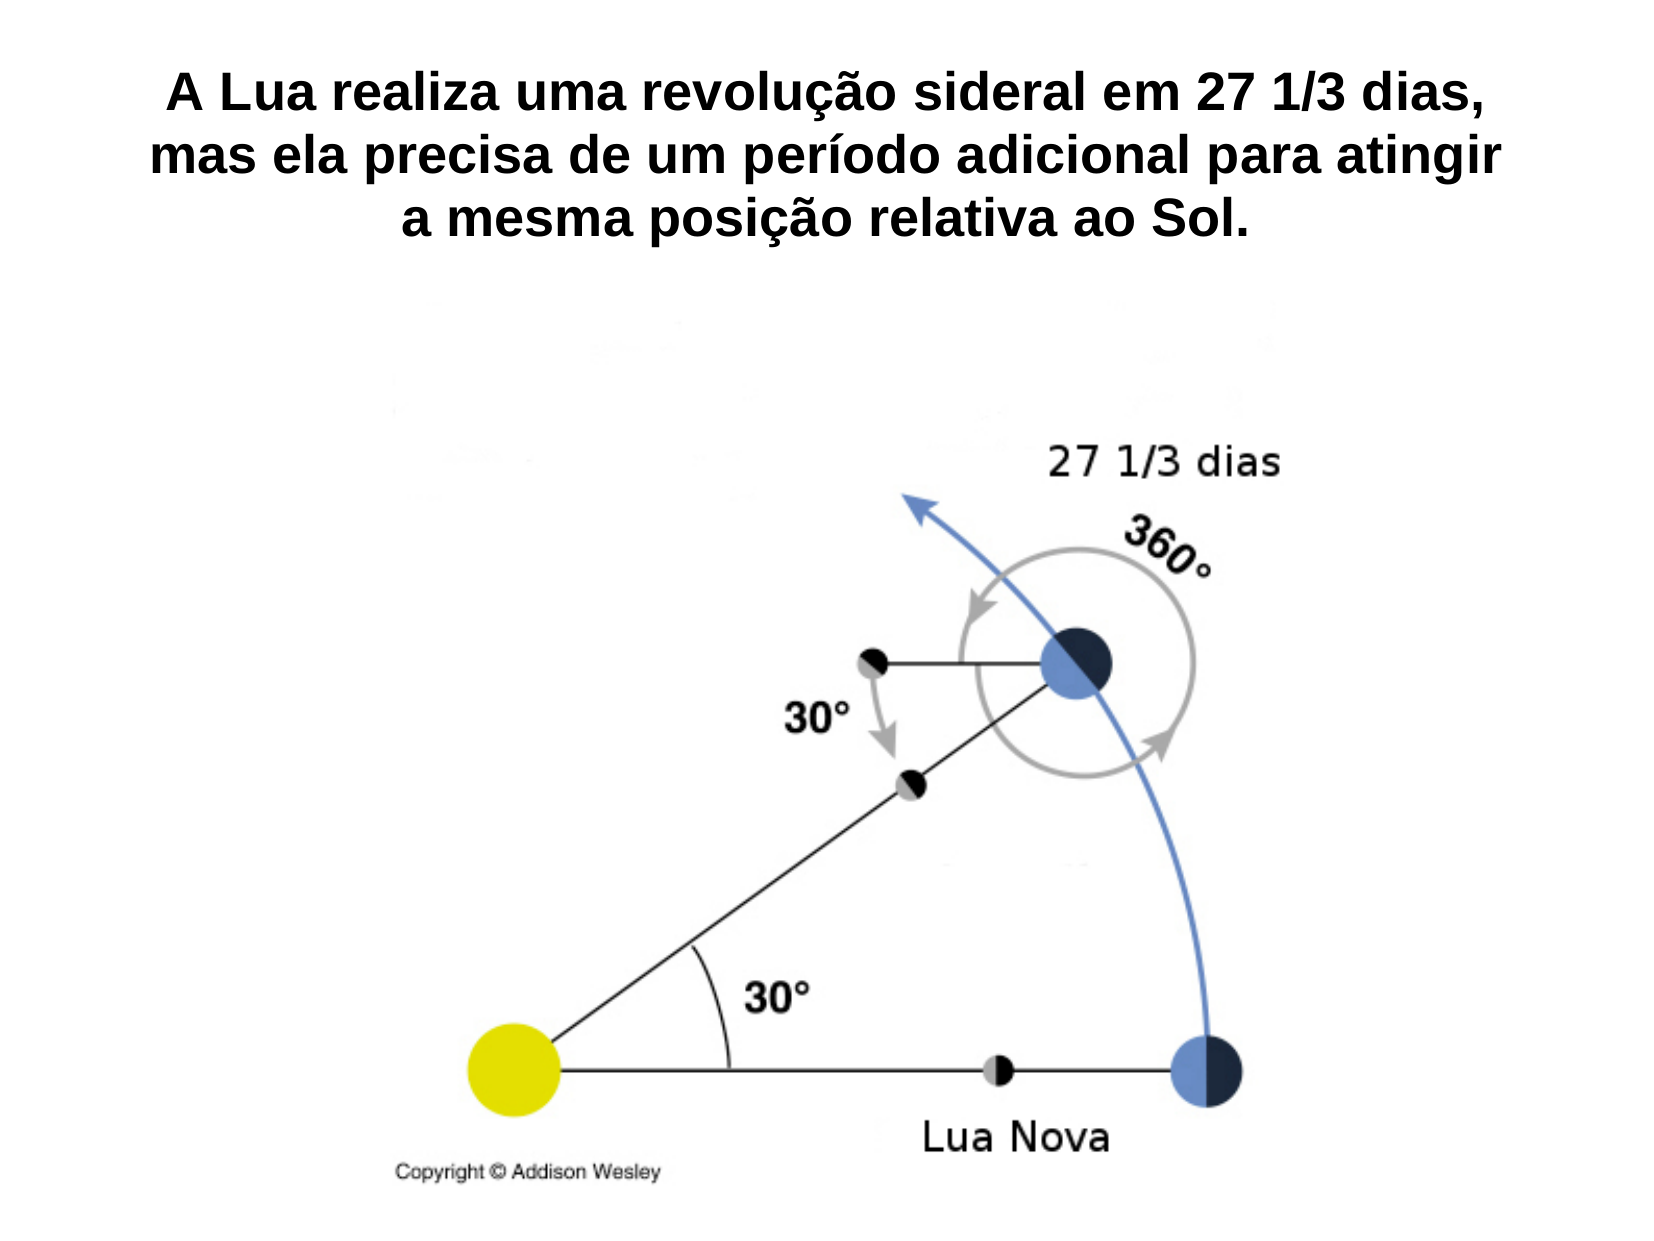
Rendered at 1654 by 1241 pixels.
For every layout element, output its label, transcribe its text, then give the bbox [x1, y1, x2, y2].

picture [375, 285, 1284, 1201]
title A Lua realiza uma revolução sideral em 27 1/3 dias, mas ela precisa de um período adicional para atingir a mesma posição relativa ao Sol. [82, 45, 1571, 261]
